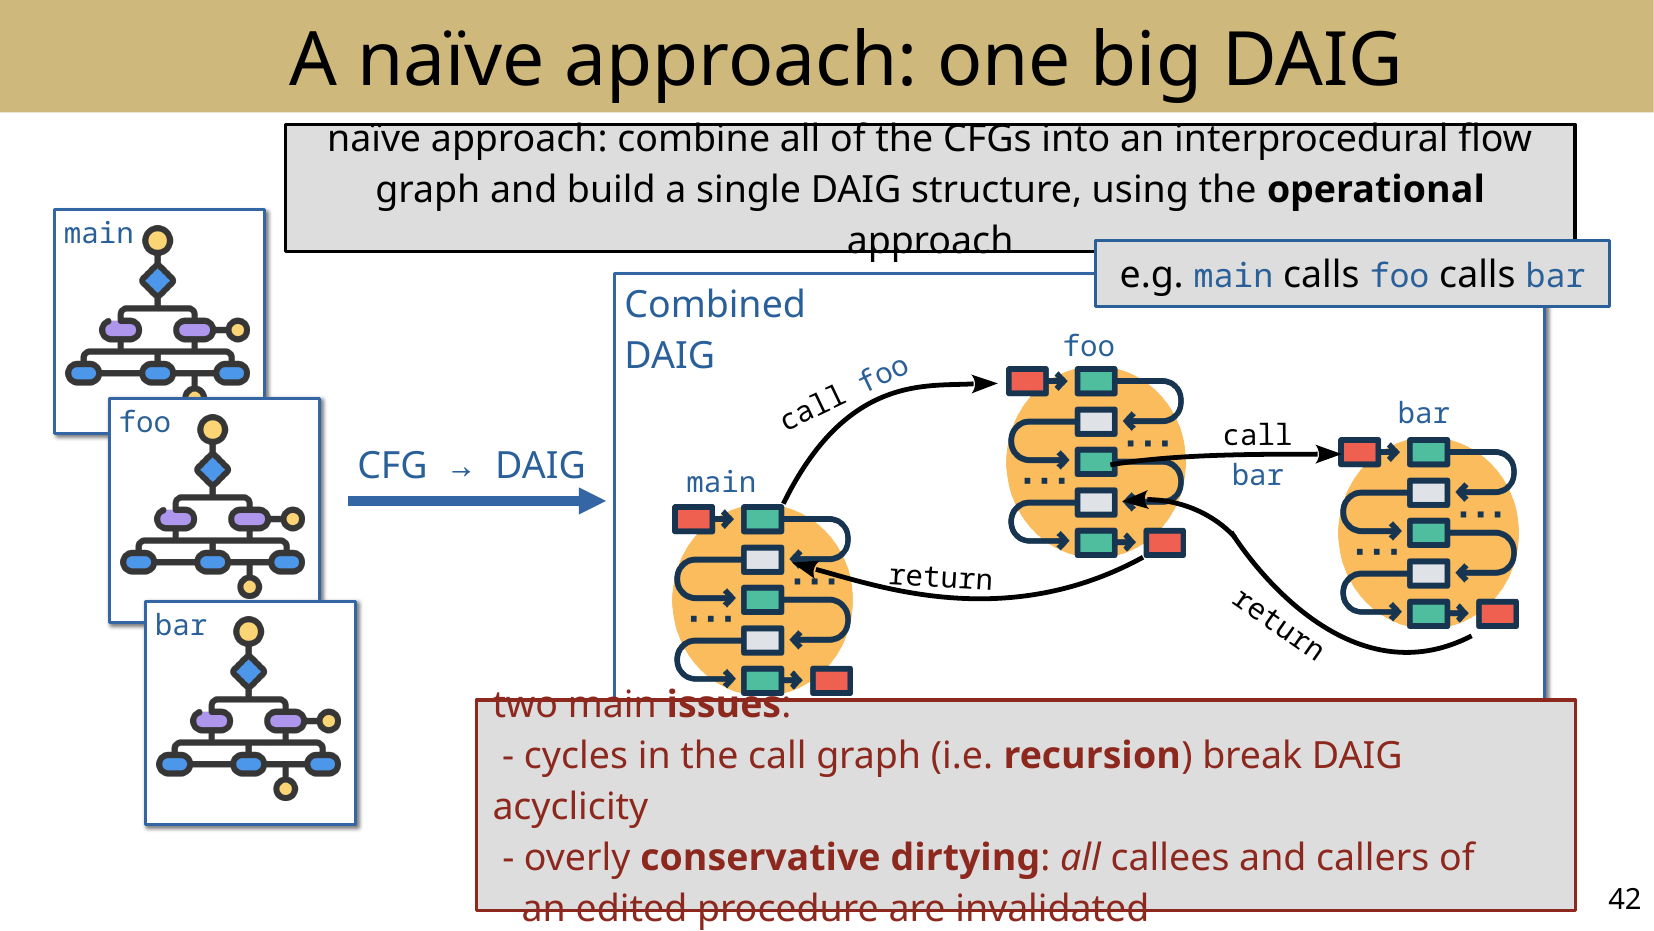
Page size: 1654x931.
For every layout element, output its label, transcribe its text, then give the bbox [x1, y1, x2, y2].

picture [672, 504, 853, 696]
text_box [691, 696, 703, 700]
text_box call bar [1222, 413, 1317, 492]
text_box CFG → DAIG [357, 438, 601, 491]
text_box [614, 273, 1545, 700]
title A naïve approach: one big DAIG [0, 0, 1654, 153]
text_box [709, 696, 749, 700]
text_box foo [1062, 325, 1144, 364]
text_box return [1223, 577, 1350, 685]
picture [65, 225, 250, 410]
text_box two main issues: - cycles in the call graph (i.e. recursion) break DAIG acyclicity - overly conservative dirtying: all callees and callers of an edited procedure are invalidated [476, 700, 1576, 911]
picture [120, 414, 305, 599]
text_box [54, 209, 356, 825]
text_box bar [154, 603, 208, 643]
text_box call foo [771, 336, 932, 444]
text_box e.g. main calls foo calls bar [1095, 240, 1610, 307]
text_box return [887, 553, 1046, 607]
picture [1006, 366, 1186, 558]
picture [1338, 437, 1519, 629]
picture [156, 616, 341, 801]
text_box Combined DAIG [624, 277, 897, 326]
text_box [775, 696, 785, 700]
text_box naïve approach: combine all of the CFGs into an interprocedural flow graph and build a single DAIG structure, using the operational approach [285, 124, 1576, 252]
text_box main [64, 212, 146, 251]
text_box main [686, 461, 768, 501]
text_box [754, 696, 769, 700]
text_box bar [1397, 392, 1479, 432]
text_box foo [118, 401, 172, 490]
